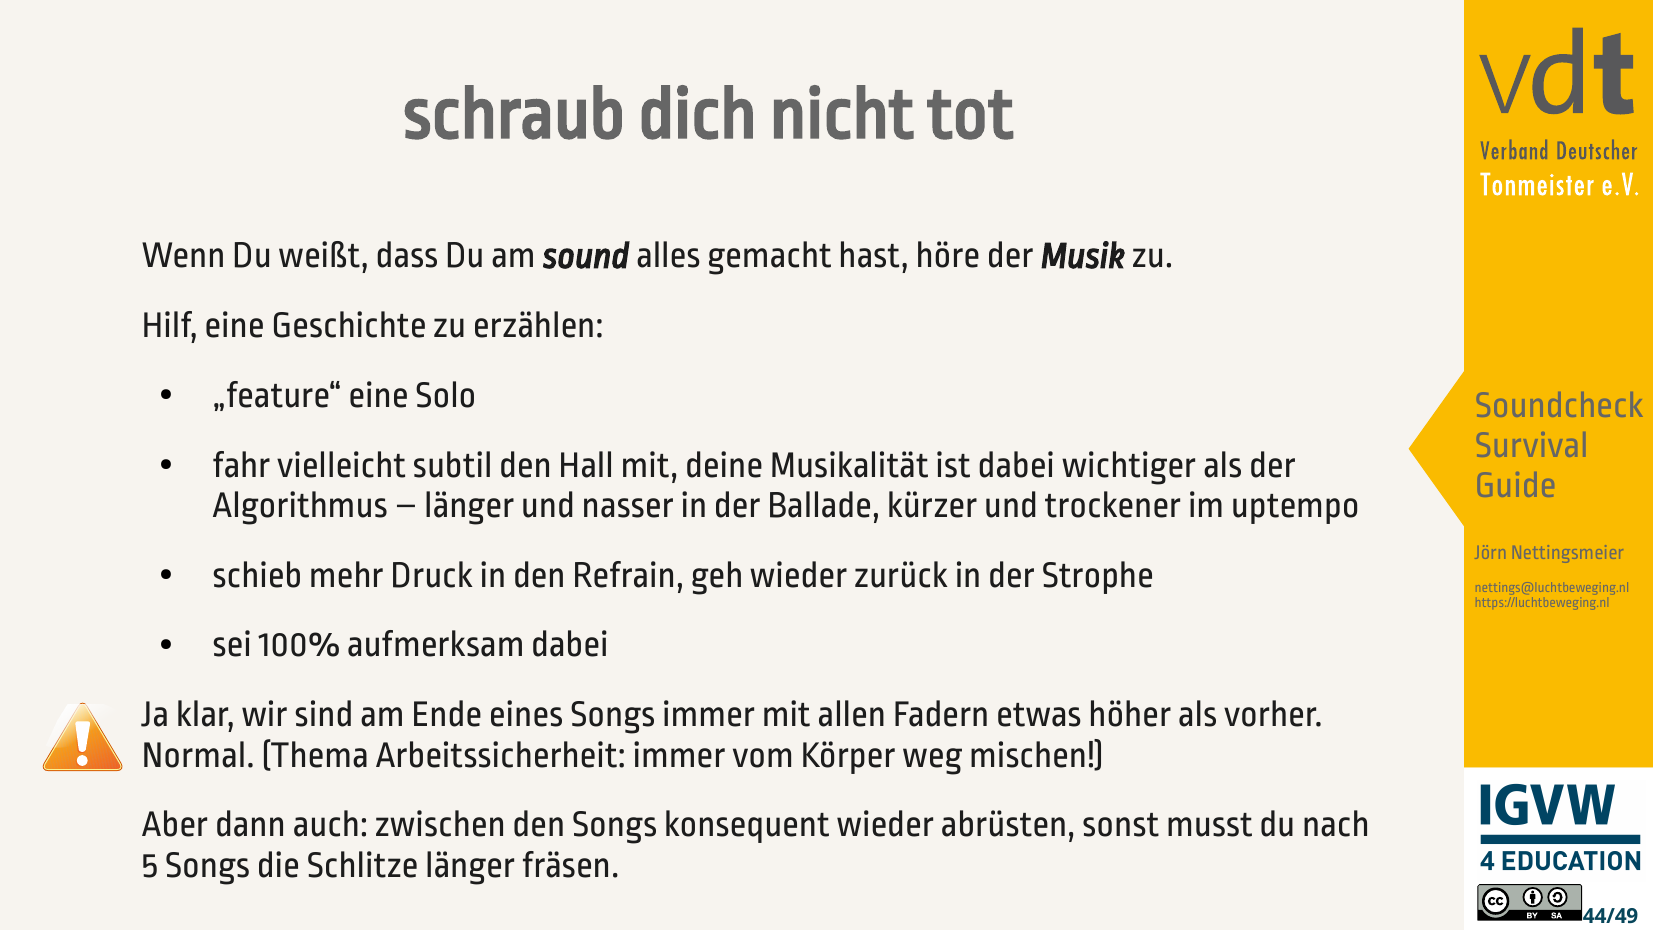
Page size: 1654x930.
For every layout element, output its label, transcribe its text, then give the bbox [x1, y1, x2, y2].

picture [29, 686, 136, 794]
title schraub dich nicht tot [82, 37, 1335, 193]
list Wenn Du weißt, dass Du am sound alles gemacht hast, höre der Musik zu. Hilf, eine Geschichte zu erzählen: „feature“ eine Solo fahr vielleicht subtil den Hall mit, deine Musikalität ist dabei wichtiger als der Algorithmus – länger und nasser in der Ballade, kürzer und trockener im uptempo schieb mehr Druck in den Refrain, geh wieder zurück in der Strophe sei 100% aufmerksam dabei Ja klar, wir sind am Ende eines Songs immer mit allen Fadern etwas höher als vorher. Normal. (Thema Arbeitssicherheit: immer vom Körper weg mischen!) Aber dann auch: zwischen den Songs konsequent wieder abrüsten, sonst musst du nach 5 Songs die Schlitze länger fräsen. [141, 236, 1394, 905]
picture [1477, 780, 1646, 882]
